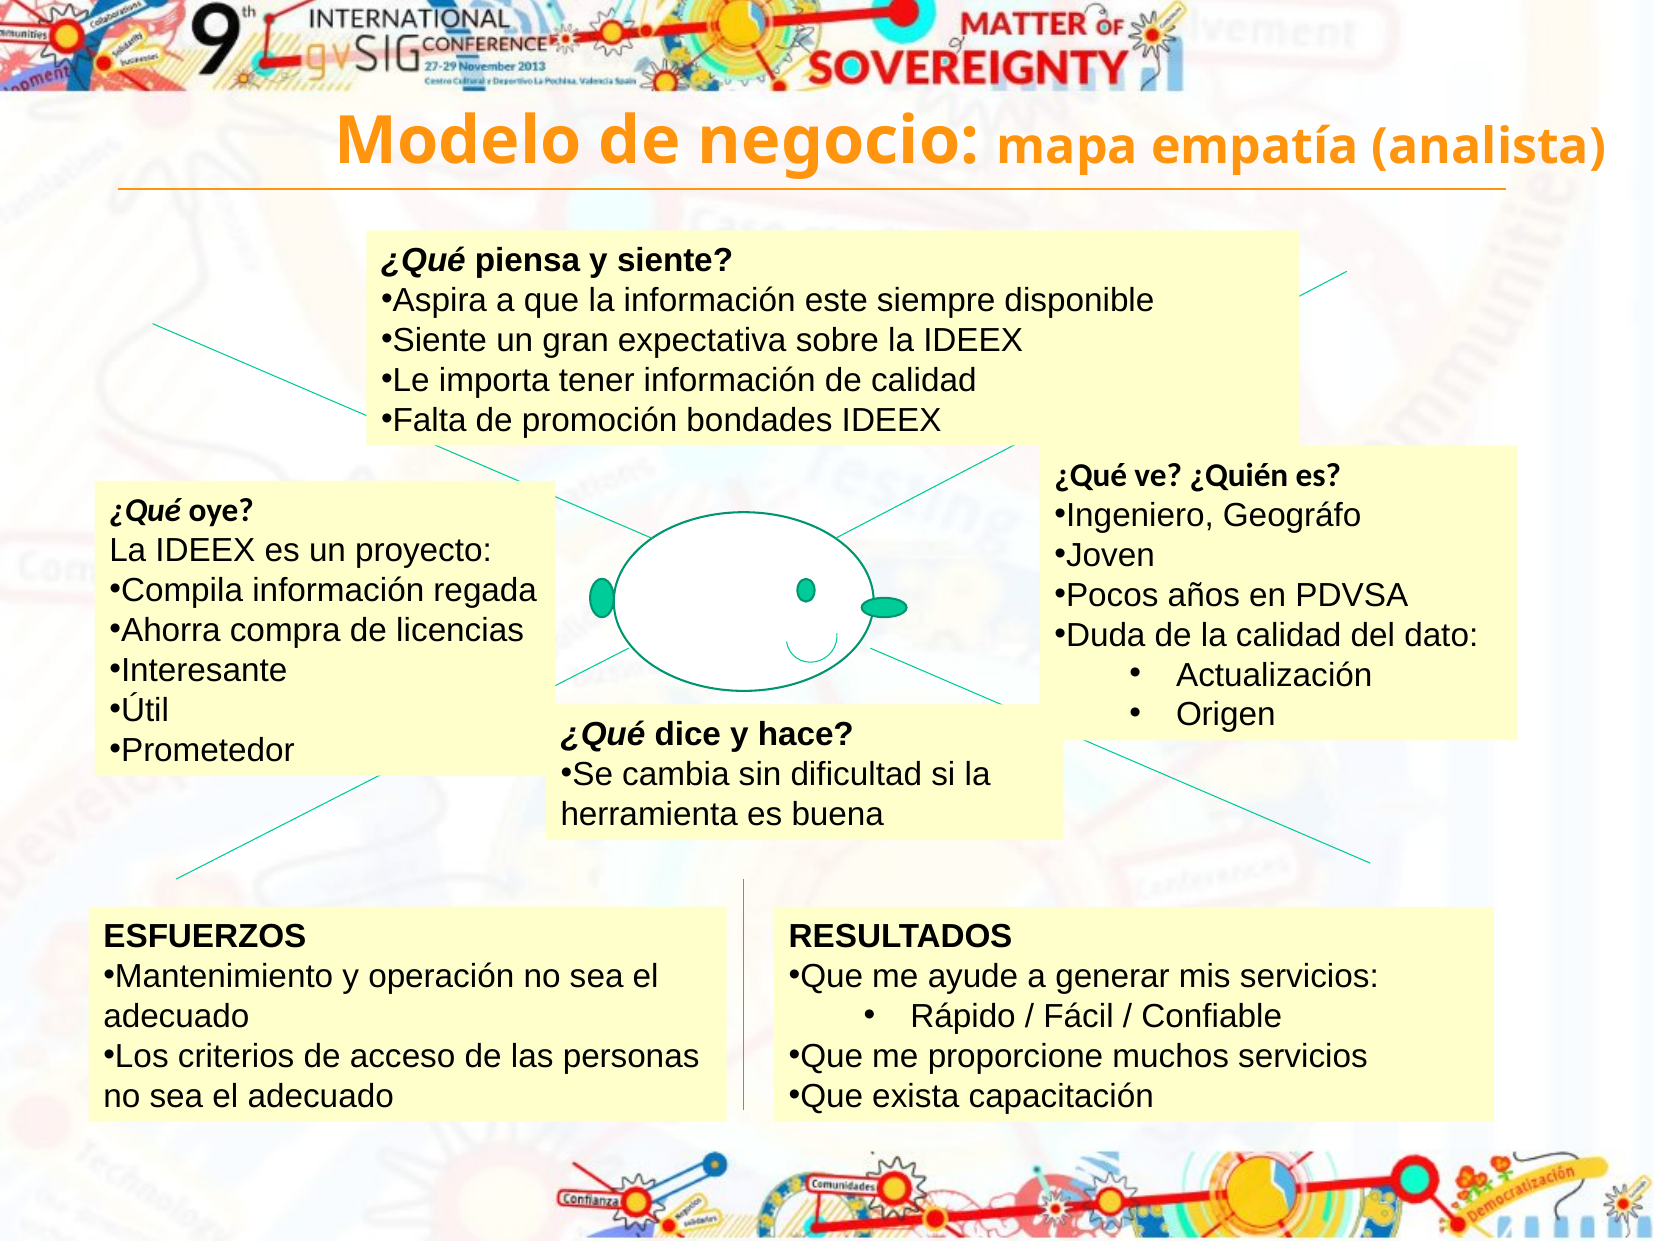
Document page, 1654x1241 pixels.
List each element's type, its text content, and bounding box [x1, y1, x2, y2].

text_box ¿Qué oye? La IDEEX es un proyecto: Compila información regada Ahorra compra de licencias Interesante Útil Prometedor [94, 480, 556, 776]
text_box RESULTADOS Que me ayude a generar mis servicios: Rápido / Fácil / Confiable Que me proporcione muchos servicios Que exista capacitación [773, 906, 1495, 1122]
text_box ESFUERZOS Mantenimiento y operación no sea el adecuado Los criterios de acceso de las personas no sea el adecuado [88, 906, 727, 1122]
title Modelo de negocio: mapa empatía (analista) [118, 88, 1607, 187]
text_box [333, 794, 341, 800]
text_box ¿Qué ve? ¿Quién es? Ingeniero, Geográfo Joven Pocos años en PDVSA Duda de la calidad del dato: Actualización Origen [1039, 445, 1518, 741]
text_box [576, 670, 584, 676]
picture [0, 0, 1654, 1241]
text_box [284, 819, 292, 825]
text_box ¿Qué piensa y siente? Aspira a que la información este siempre disponible Siente un gran expectativa sobre la IDEEX Le importa tener información de calidad Falta de promoción bondades IDEEX [366, 230, 1300, 446]
text_box [616, 514, 872, 689]
text_box ¿Qué dice y hace? Se cambia sin dificultad si la herramienta es buena [545, 704, 1064, 840]
